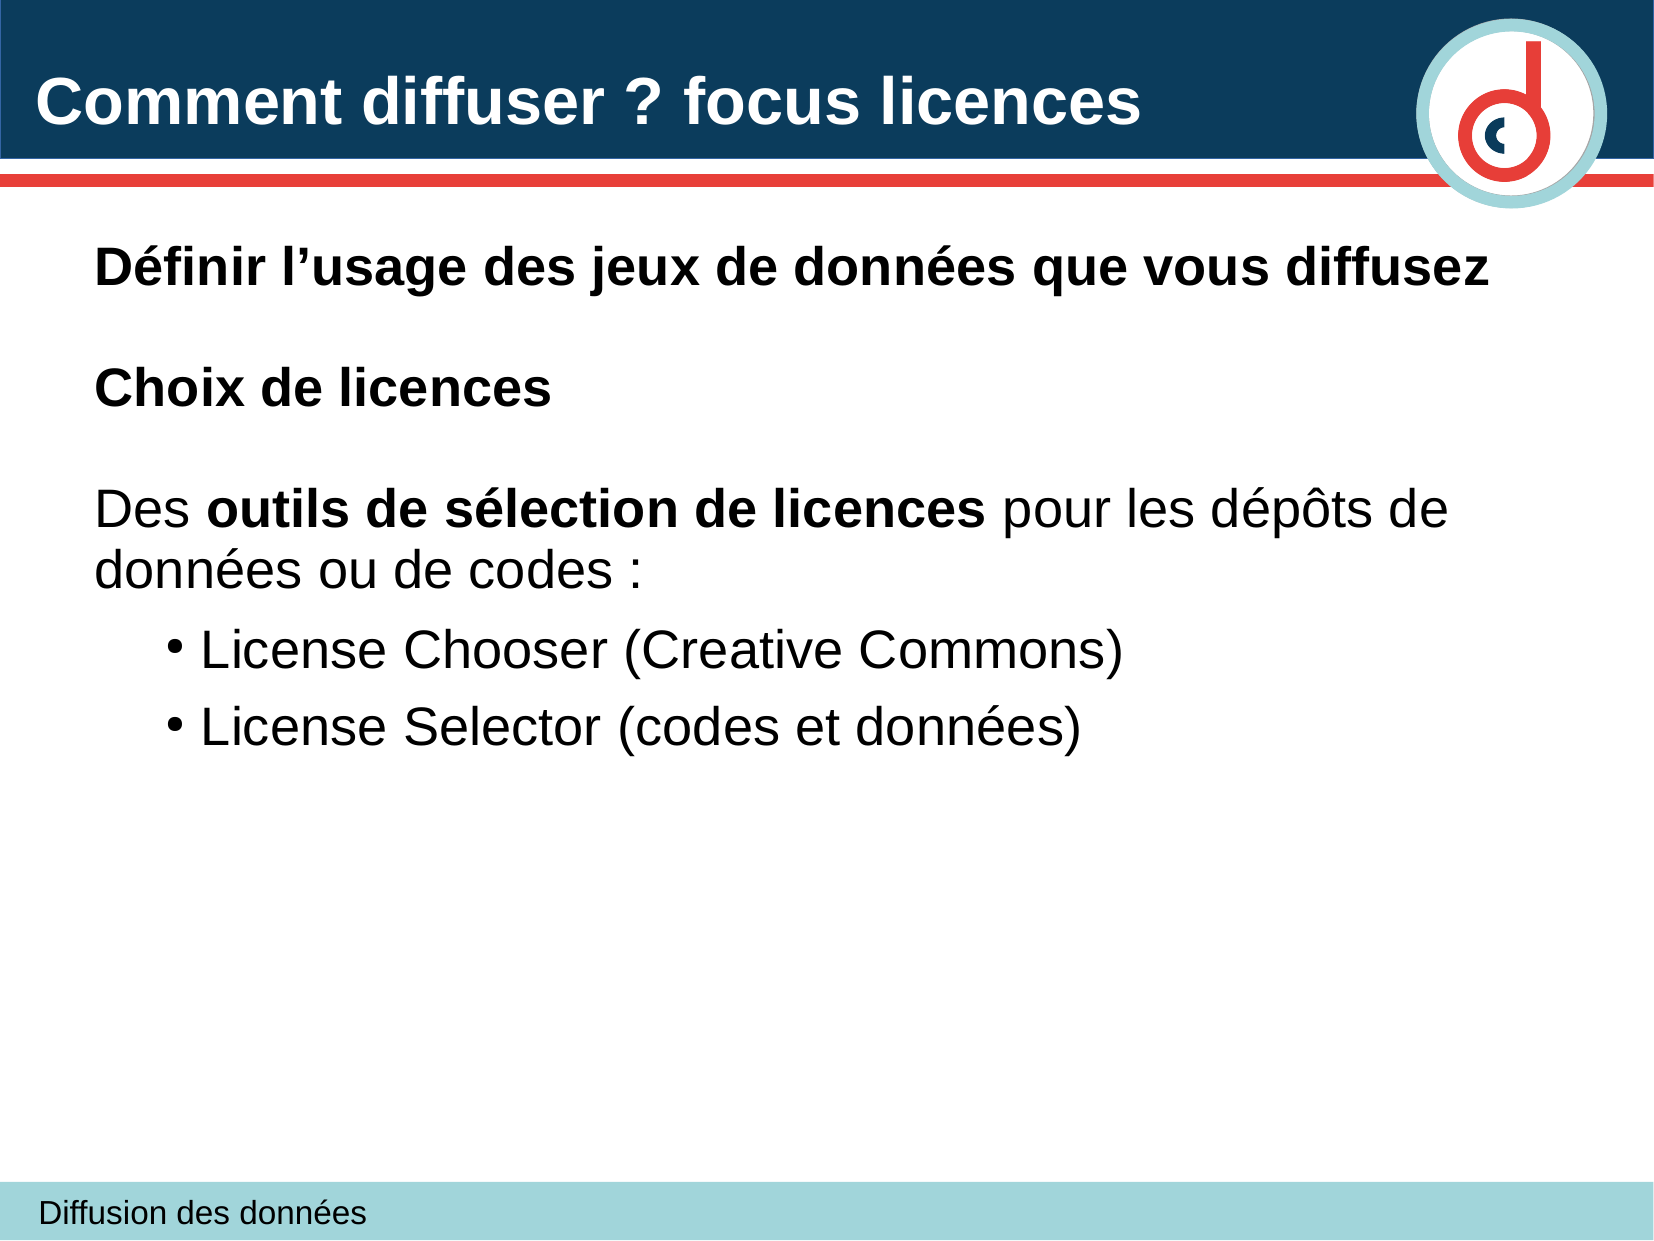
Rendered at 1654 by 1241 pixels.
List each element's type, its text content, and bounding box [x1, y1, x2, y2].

text_box Diffusion des données [23, 1187, 621, 1241]
title Comment diffuser ? focus licences [35, 29, 1430, 177]
text_box Définir l’usage des jeux de données que vous diffusez Choix de licences Des outils de sélection de licences pour les dépôts de données ou de codes : License Chooser (Creative Commons) License Selector (codes et données) [59, 236, 1603, 1017]
